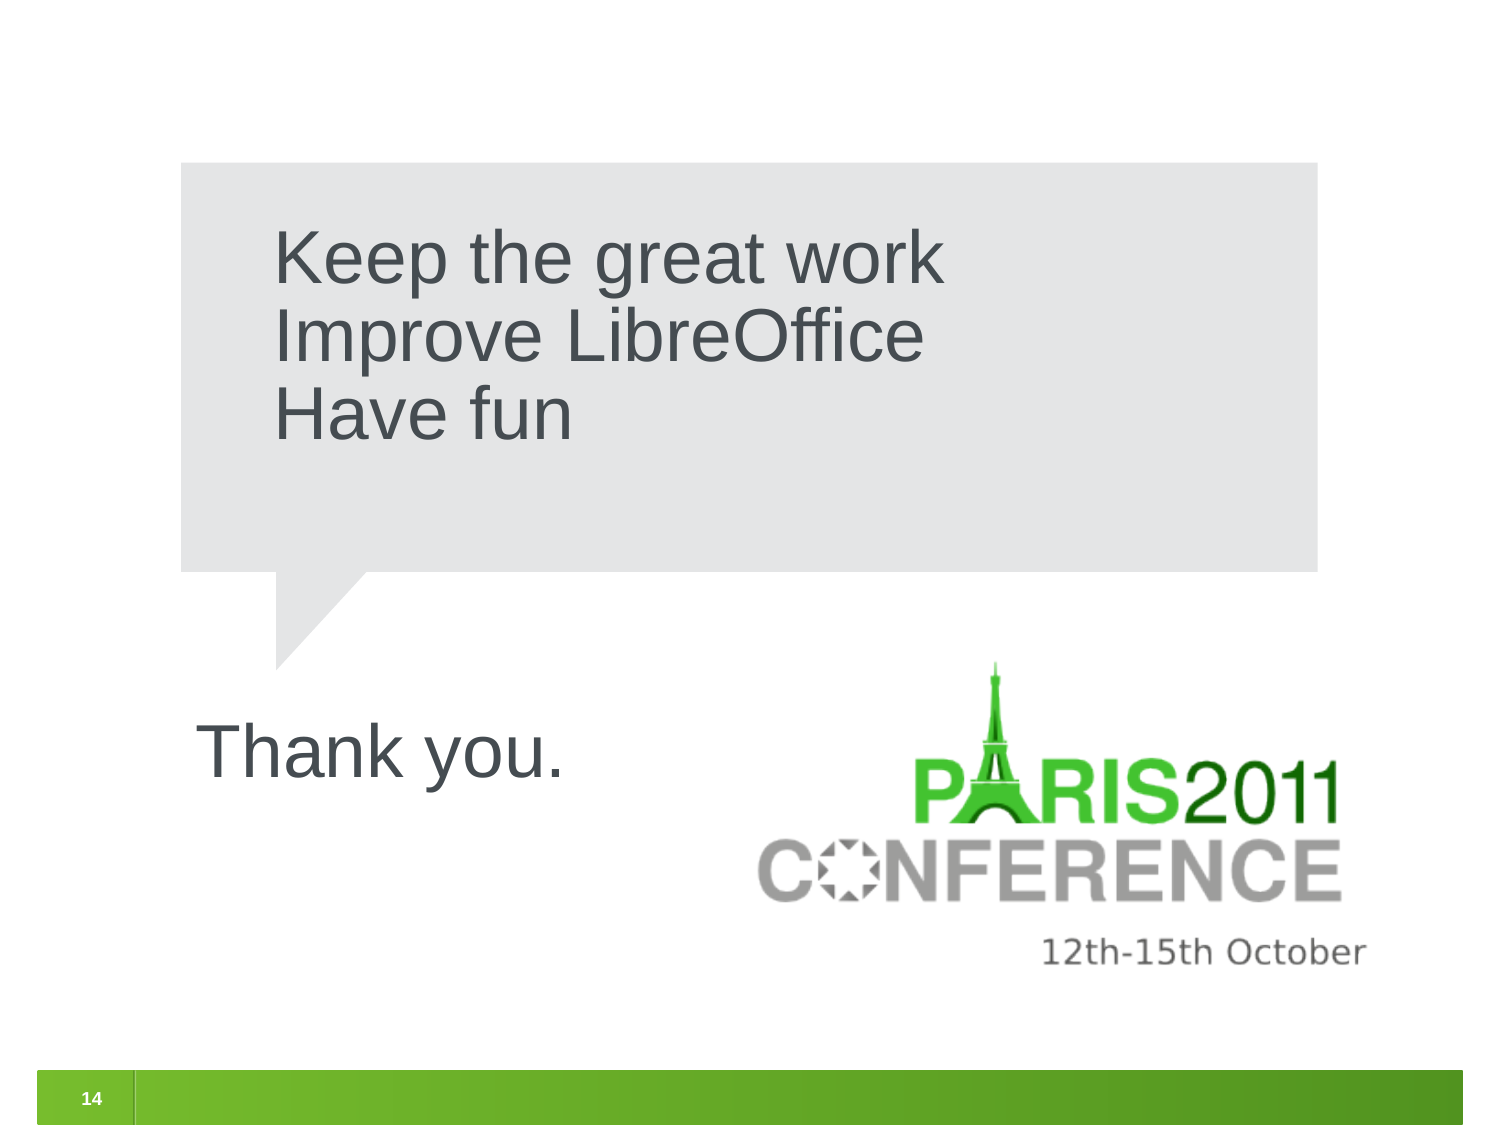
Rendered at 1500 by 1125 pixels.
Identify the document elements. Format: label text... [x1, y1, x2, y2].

picture [701, 626, 1434, 1024]
text_box Keep the great work Improve LibreOffice Have fun [259, 213, 1334, 463]
